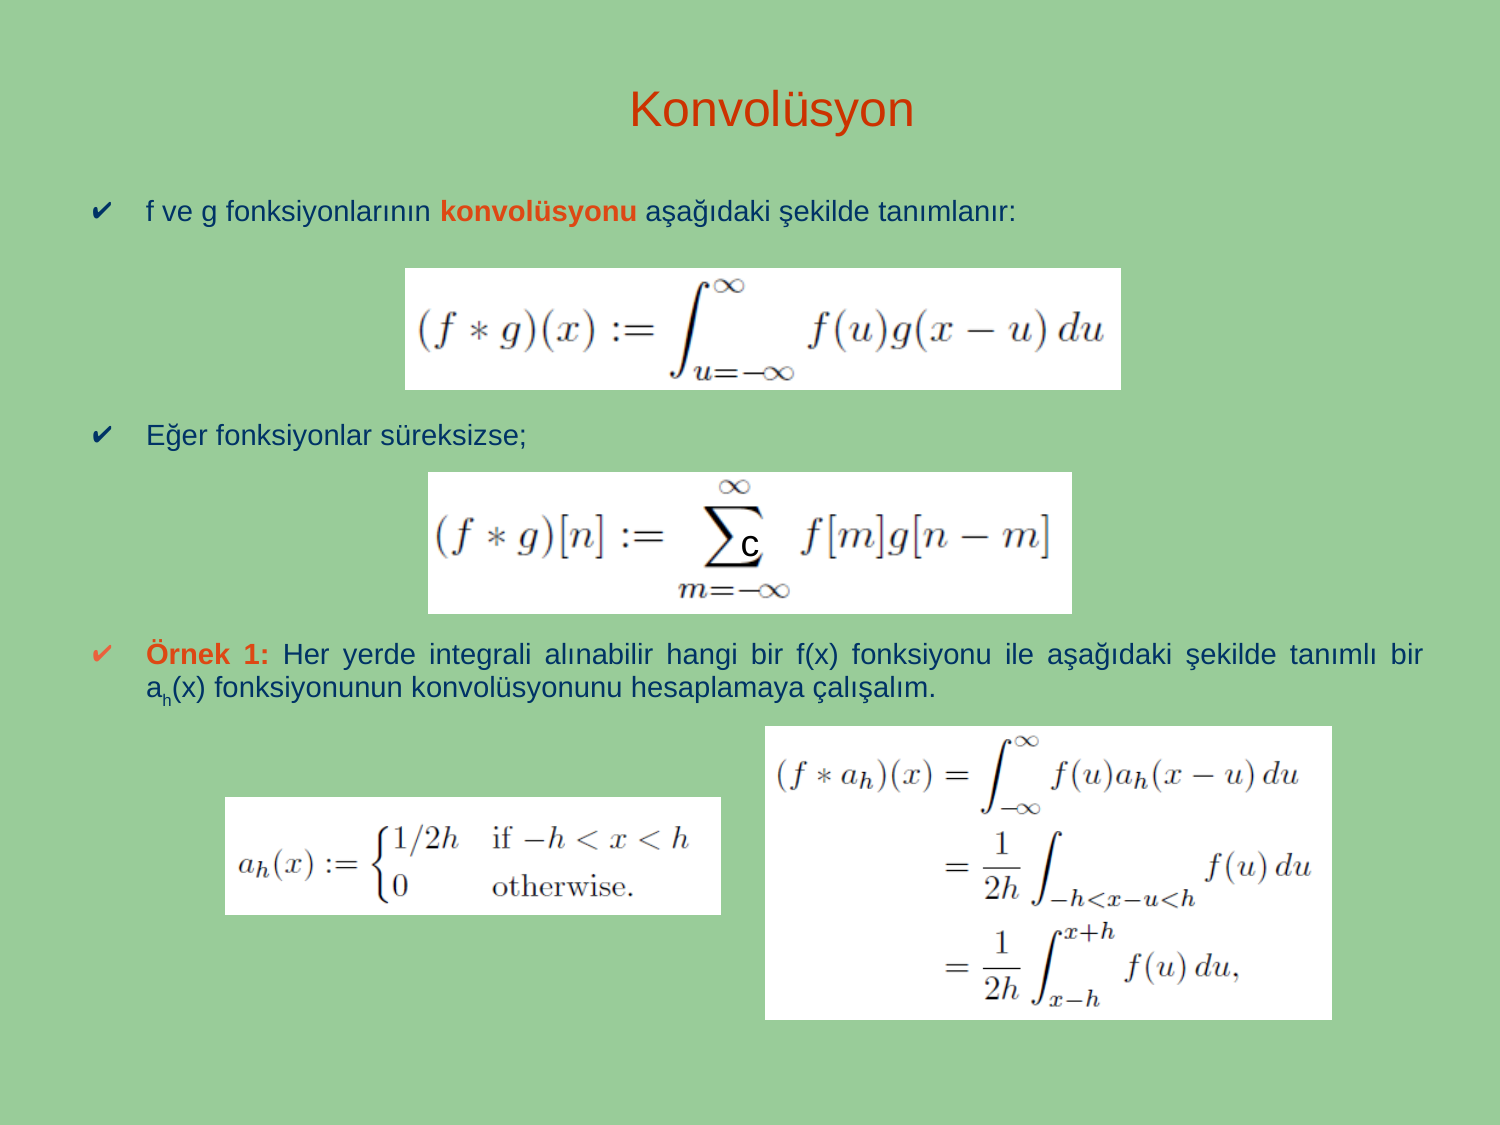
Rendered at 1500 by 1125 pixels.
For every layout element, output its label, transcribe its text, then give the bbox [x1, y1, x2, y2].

picture [765, 726, 1332, 1021]
list f ve g fonksiyonlarının konvolüsyonu aşağıdaki şekilde tanımlanır: [75, 195, 1426, 255]
list Eğer fonksiyonlar süreksizse; [75, 419, 1426, 465]
picture [428, 472, 1072, 614]
list Örnek 1: Her yerde integrali alınabilir hangi bir f(x) fonksiyonu ile aşağıdaki şekilde tanımlı bir ah(x) fonksiyonunun konvolüsyonunu hesaplamaya çalışalım. [75, 637, 1426, 711]
title Konvolüsyon [135, 22, 1410, 195]
picture [405, 268, 1121, 390]
picture [225, 797, 721, 916]
